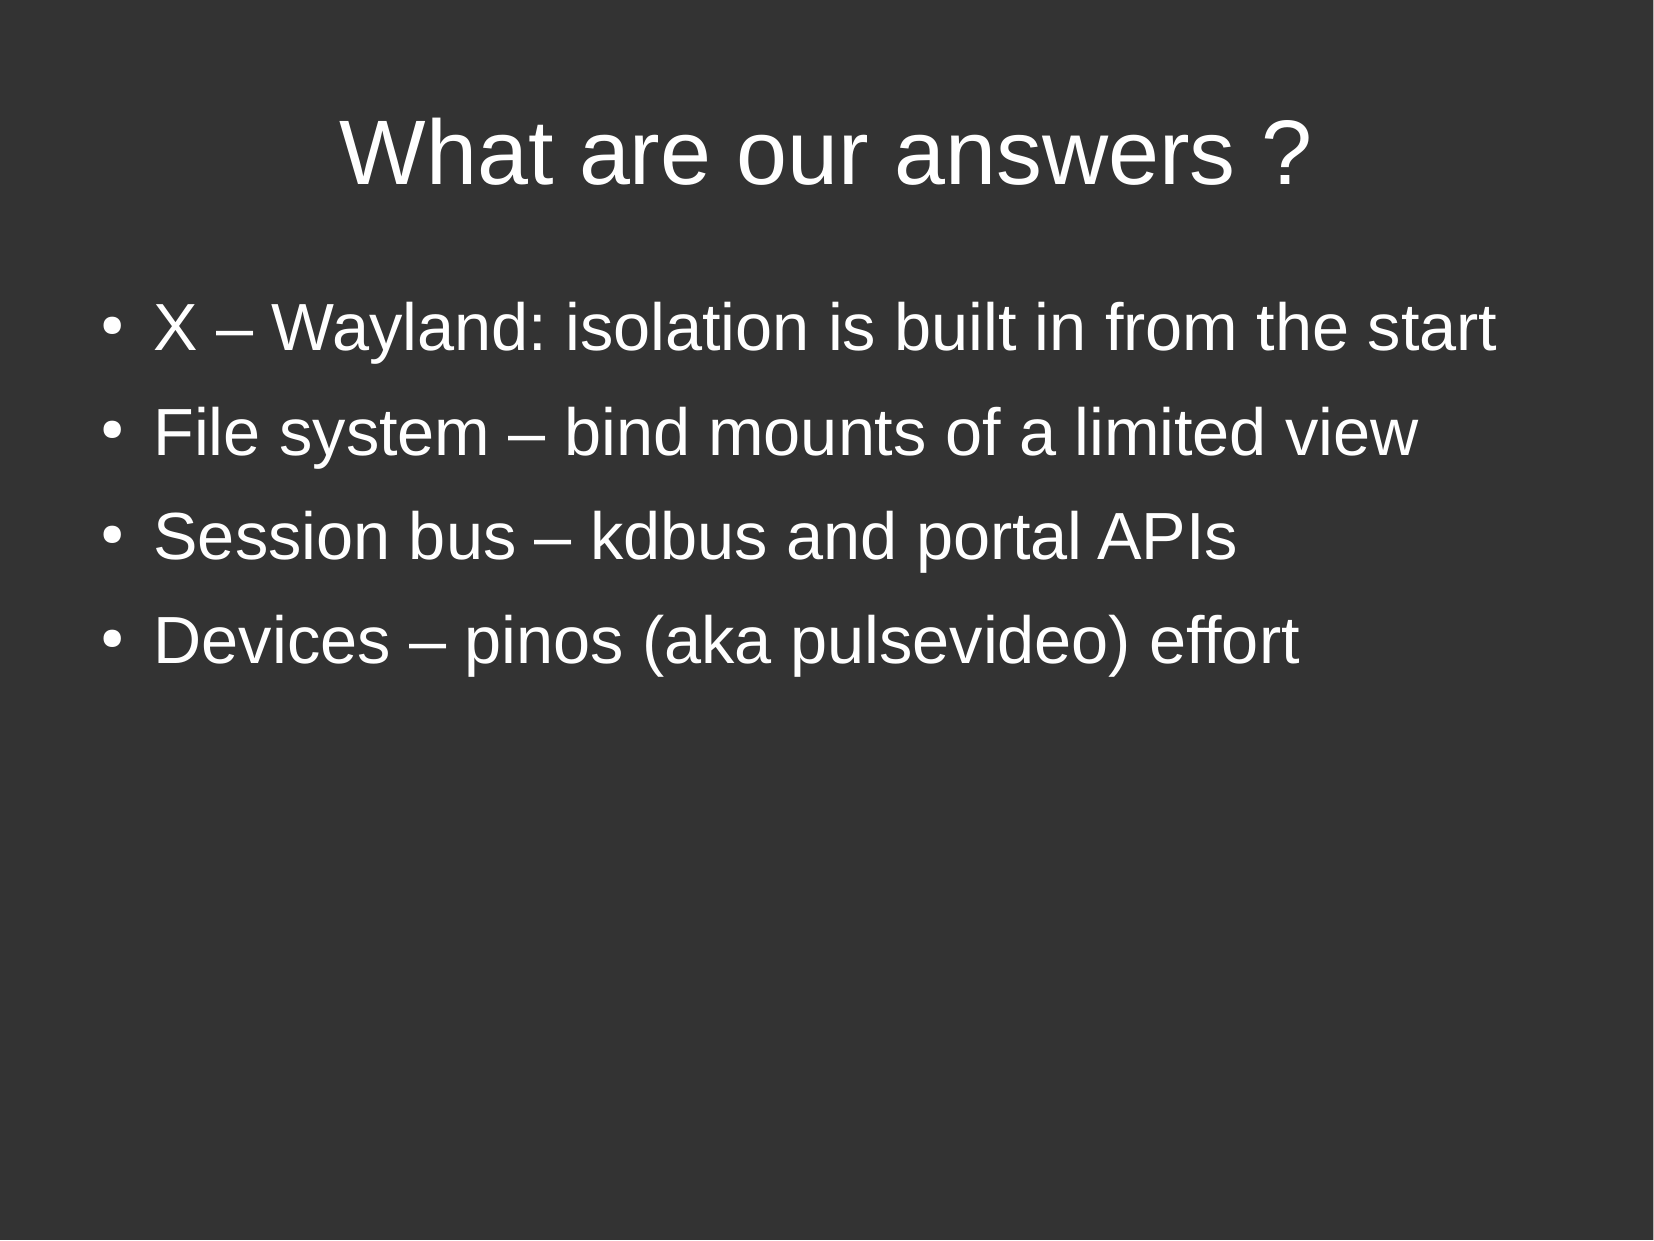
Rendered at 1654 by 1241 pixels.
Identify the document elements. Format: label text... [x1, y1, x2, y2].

title What are our answers ? [82, 49, 1571, 257]
list X – Wayland: isolation is built in from the start File system – bind mounts of a limited view Session bus – kdbus and portal APIs Devices – pinos (aka pulsevideo) effort [82, 290, 1571, 1171]
